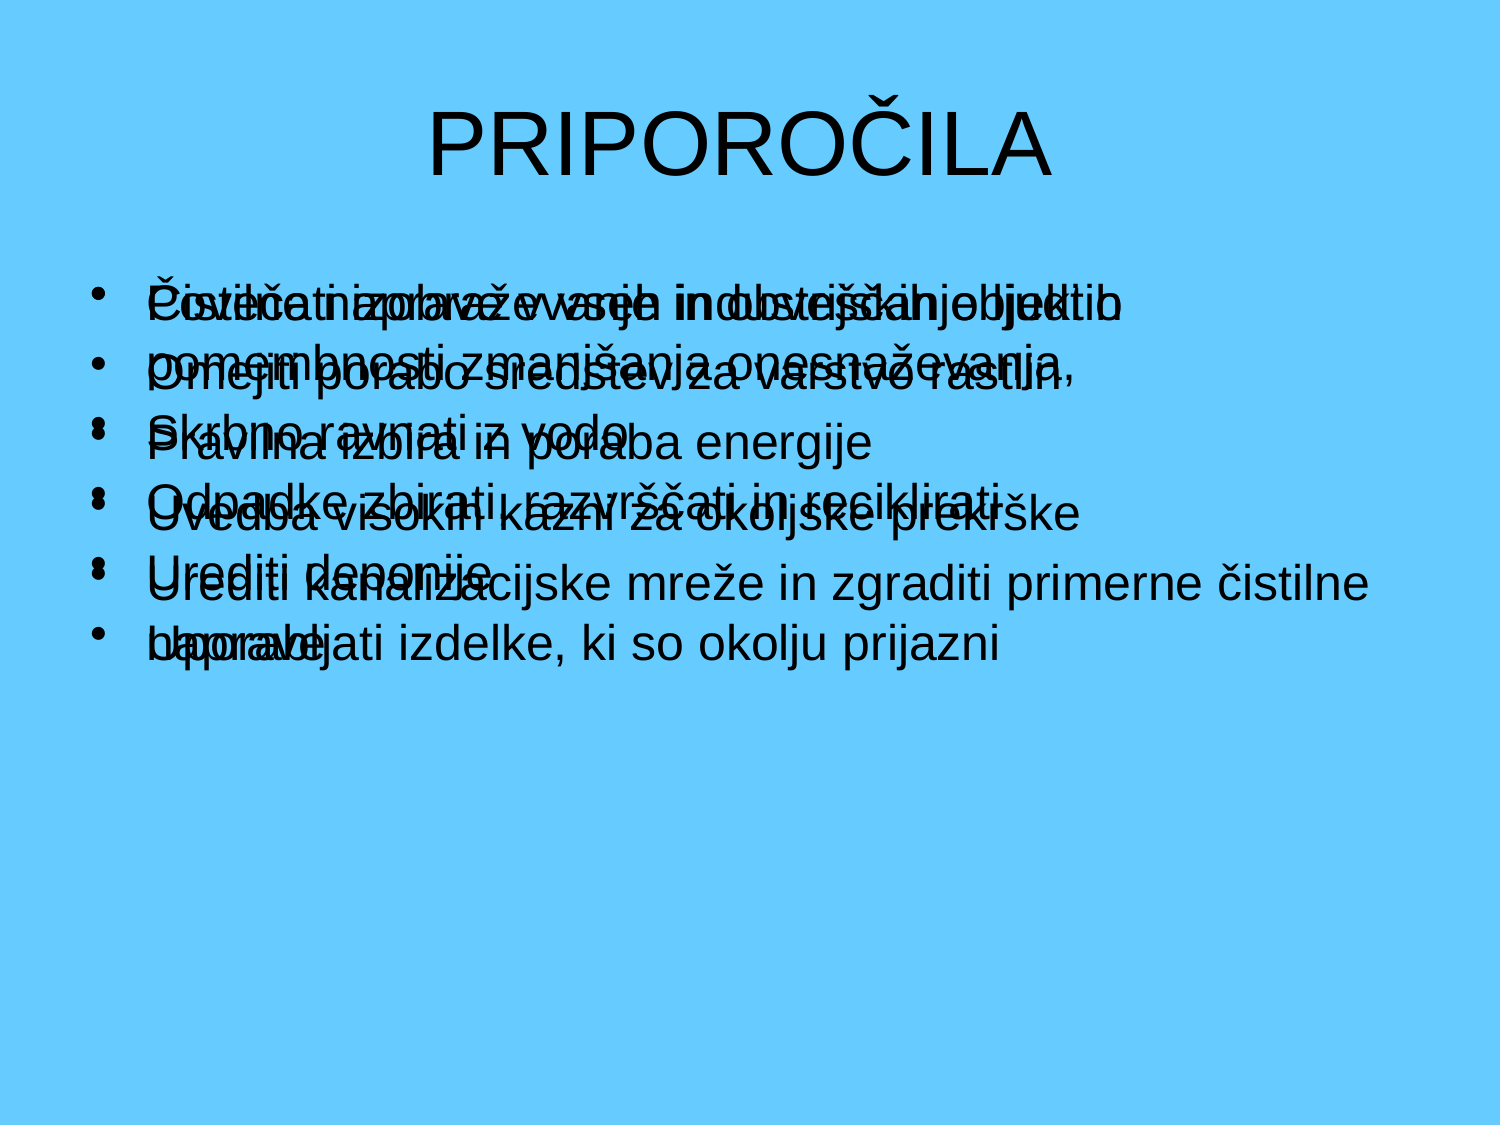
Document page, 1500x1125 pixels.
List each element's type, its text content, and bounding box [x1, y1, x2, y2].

title PRIPOROČILA [75, 45, 1425, 233]
list Čistilne naprave v vseh industrijskih objektih Omejiti porabo sredstev za varstvo rastlin Pravilna izbira in poraba energije Uvedba visokih kazni za okoljske prekrške Urediti kanalizacijske mreže in zgraditi primerne čistilne naprave [75, 262, 1425, 1005]
